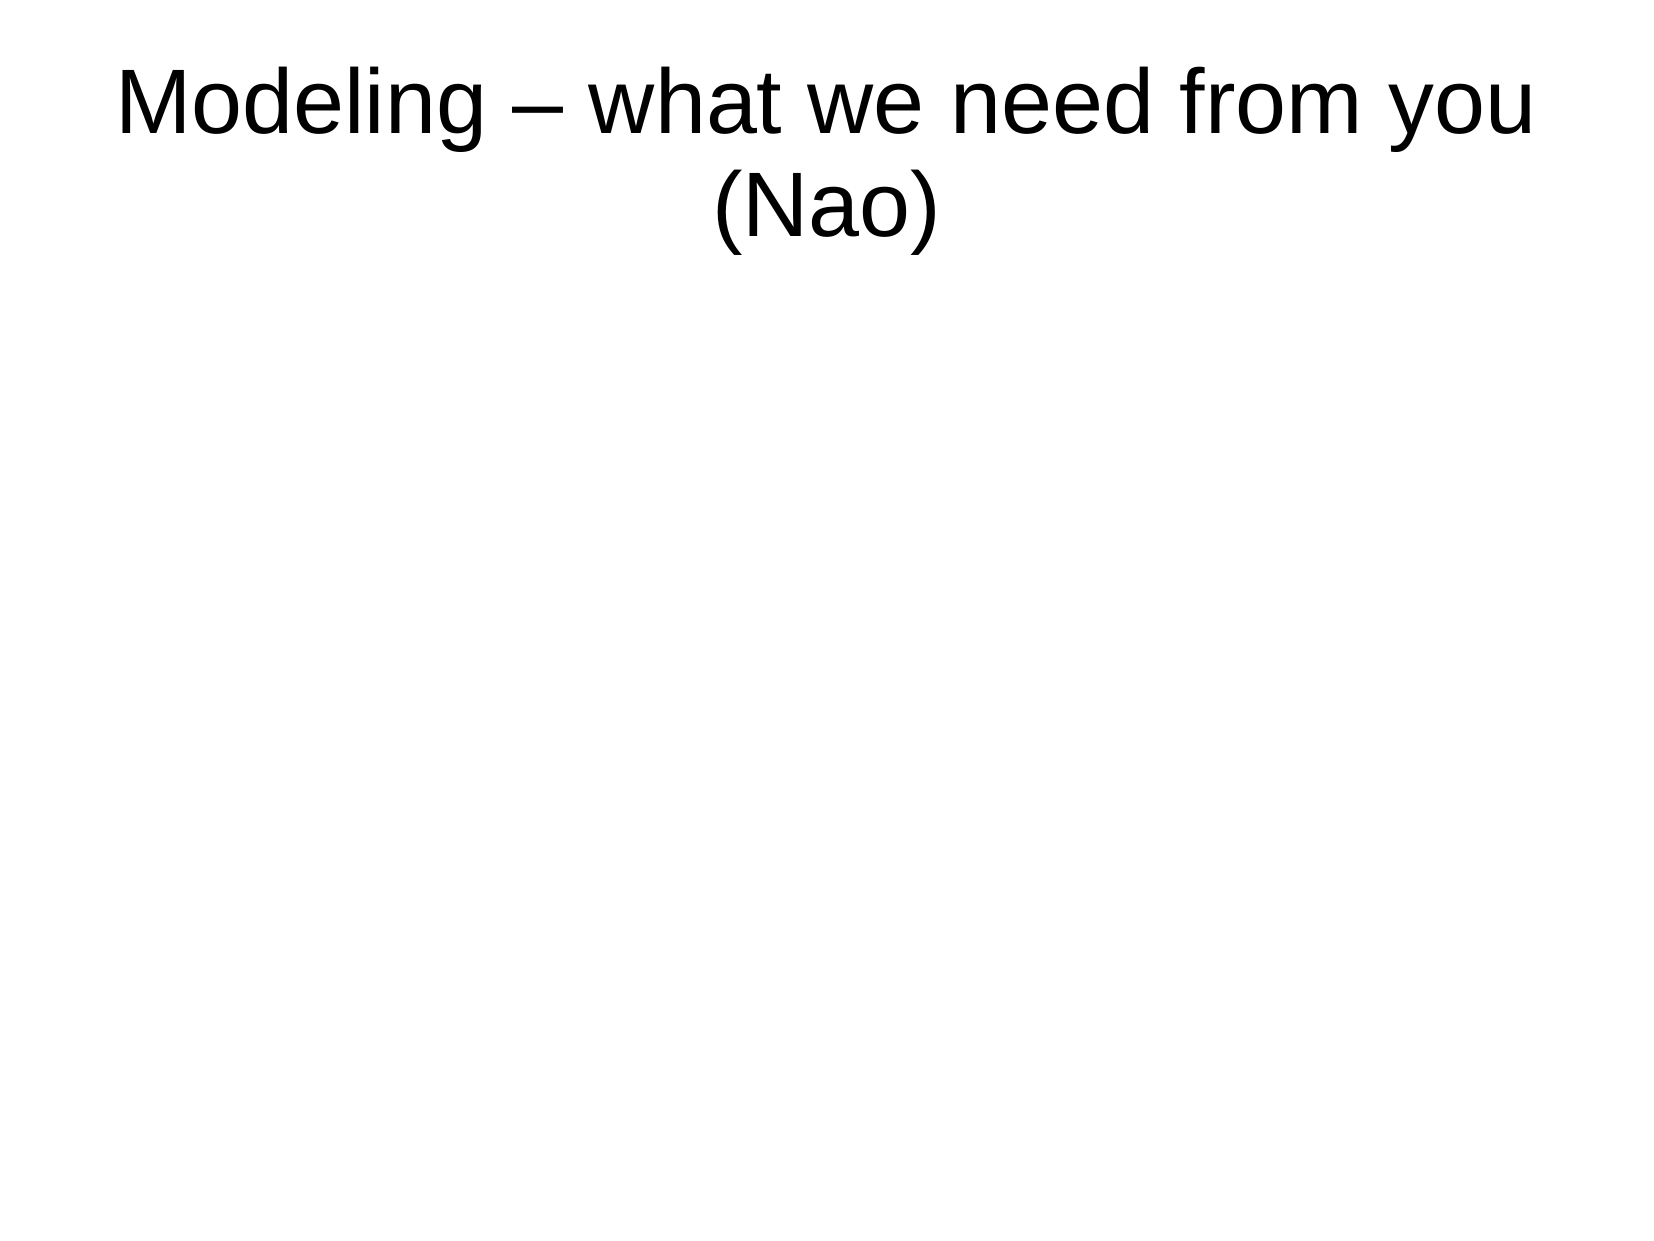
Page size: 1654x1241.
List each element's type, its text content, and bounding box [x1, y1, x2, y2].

title Modeling – what we need from you (Nao) [82, 49, 1571, 257]
